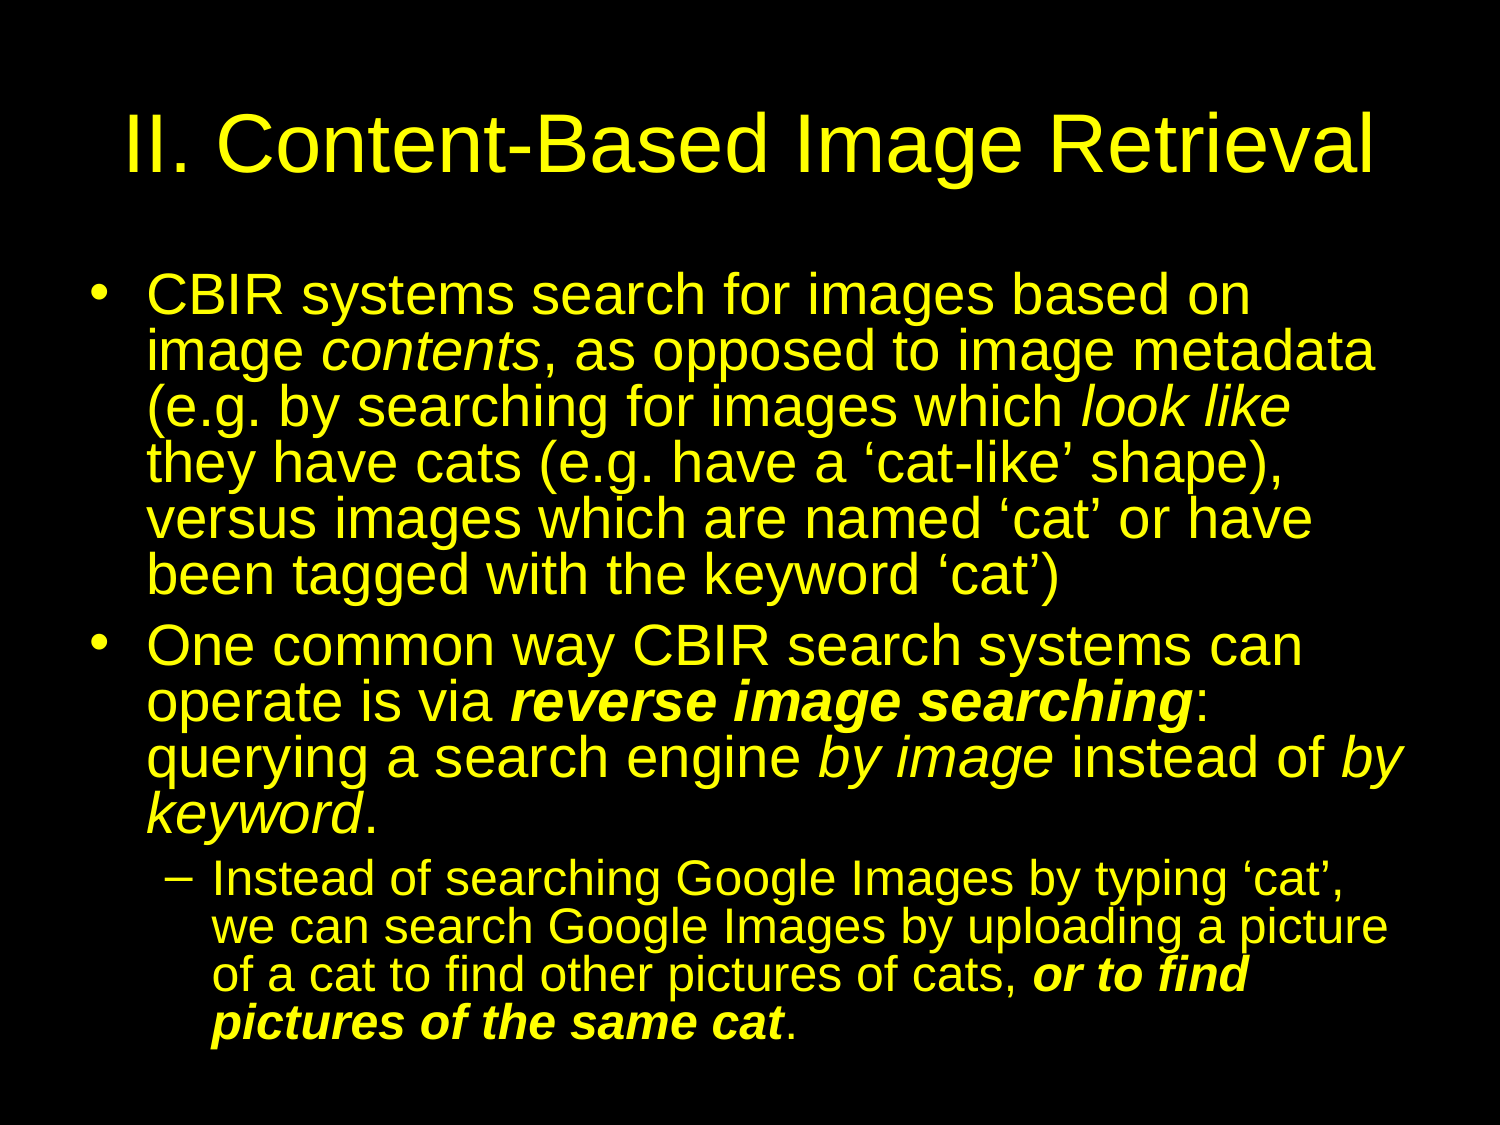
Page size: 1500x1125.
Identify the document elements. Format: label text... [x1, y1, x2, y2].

list CBIR systems search for images based on image contents, as opposed to image metadata (e.g. by searching for images which look like they have cats (e.g. have a ‘cat-like’ shape), versus images which are named ‘cat’ or have been tagged with the keyword ‘cat’) One common way CBIR search systems can operate is via reverse image searching: querying a search engine by image instead of by keyword. Instead of searching Google Images by typing ‘cat’, we can search Google Images by uploading a picture of a cat to find other pictures of cats, or to find pictures of the same cat. [75, 262, 1426, 1076]
title II. Content-Based Image Retrieval [75, 45, 1426, 233]
